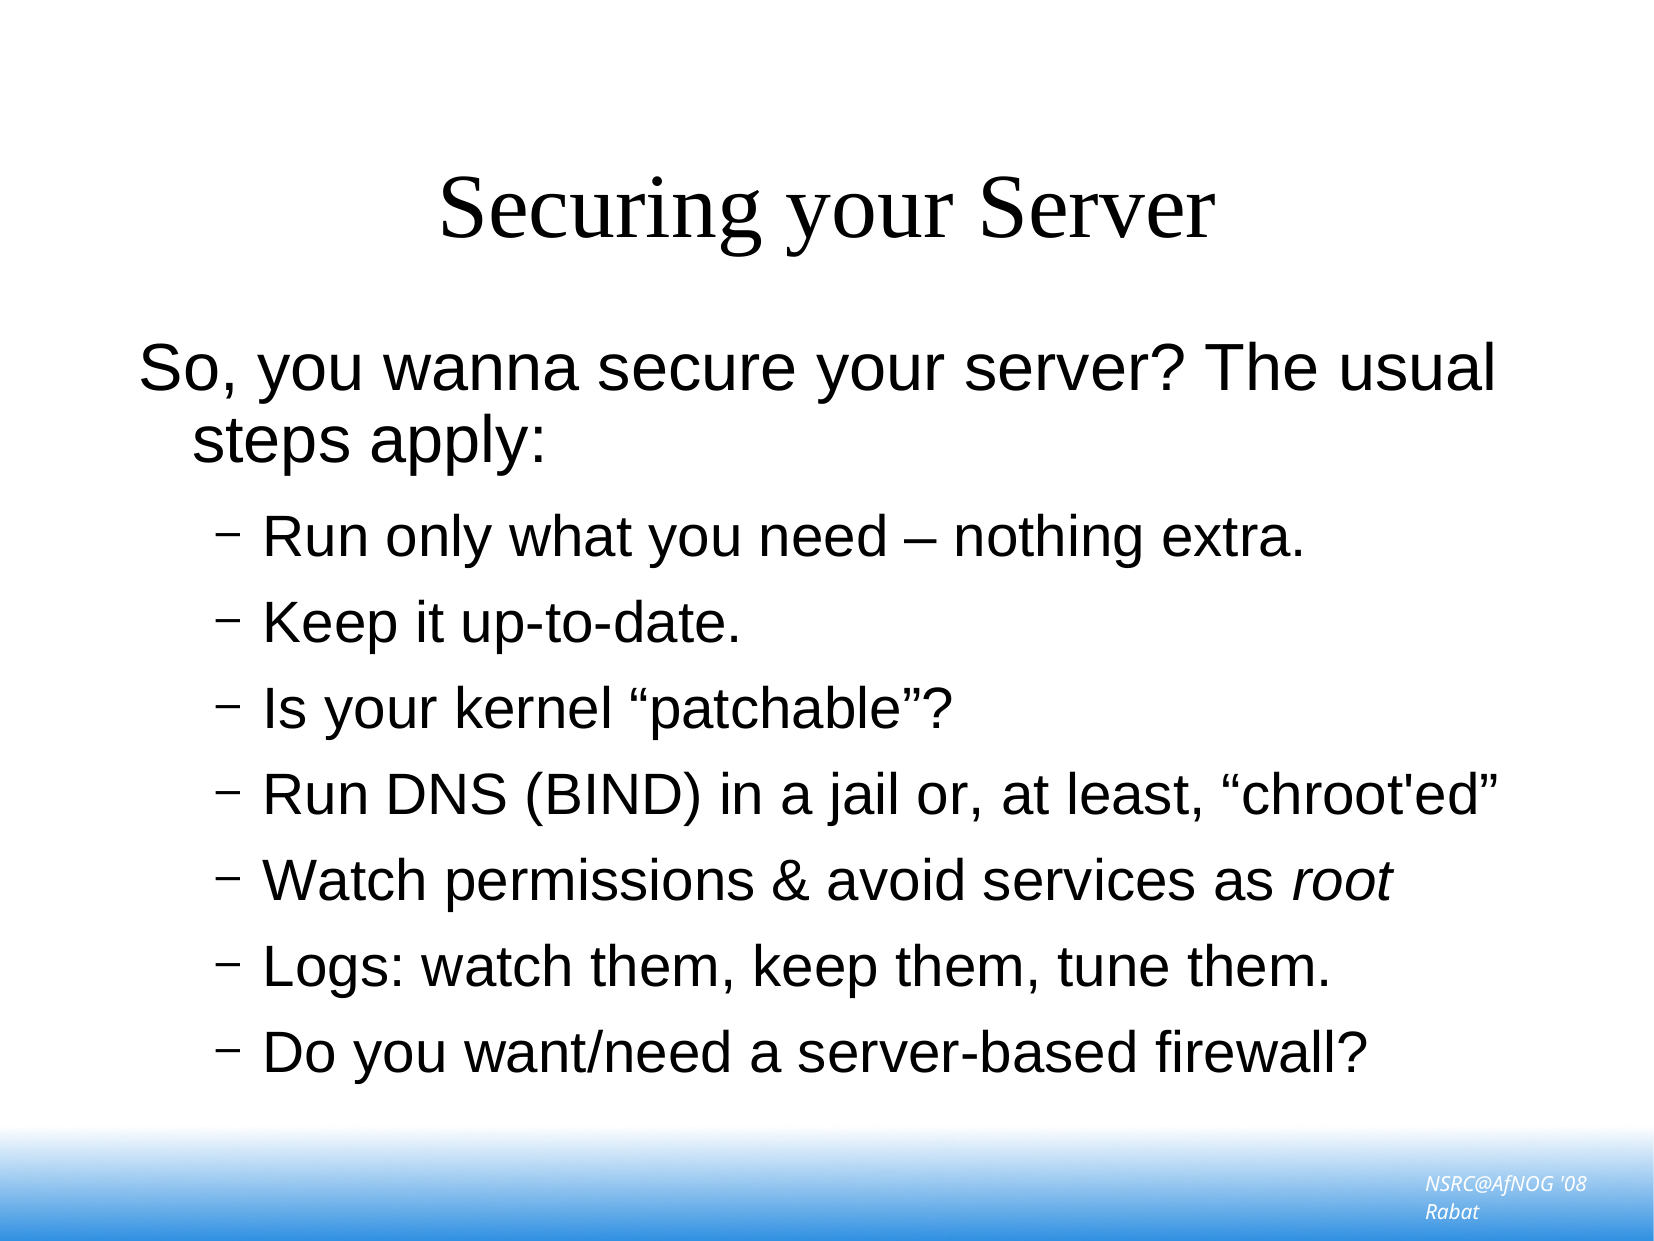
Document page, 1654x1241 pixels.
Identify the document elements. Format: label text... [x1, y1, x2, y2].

list So, you wanna secure your server? The usual steps apply: Run only what you need – nothing extra. Keep it up-to-date. Is your kernel “patchable”? Run DNS (BIND) in a jail or, at least, “chroot'ed” Watch permissions & avoid services as root Logs: watch them, keep them, tune them. Do you want/need a server-based firewall? [121, 332, 1534, 1115]
title Securing your Server [121, 102, 1534, 310]
picture [0, 1124, 1654, 1241]
